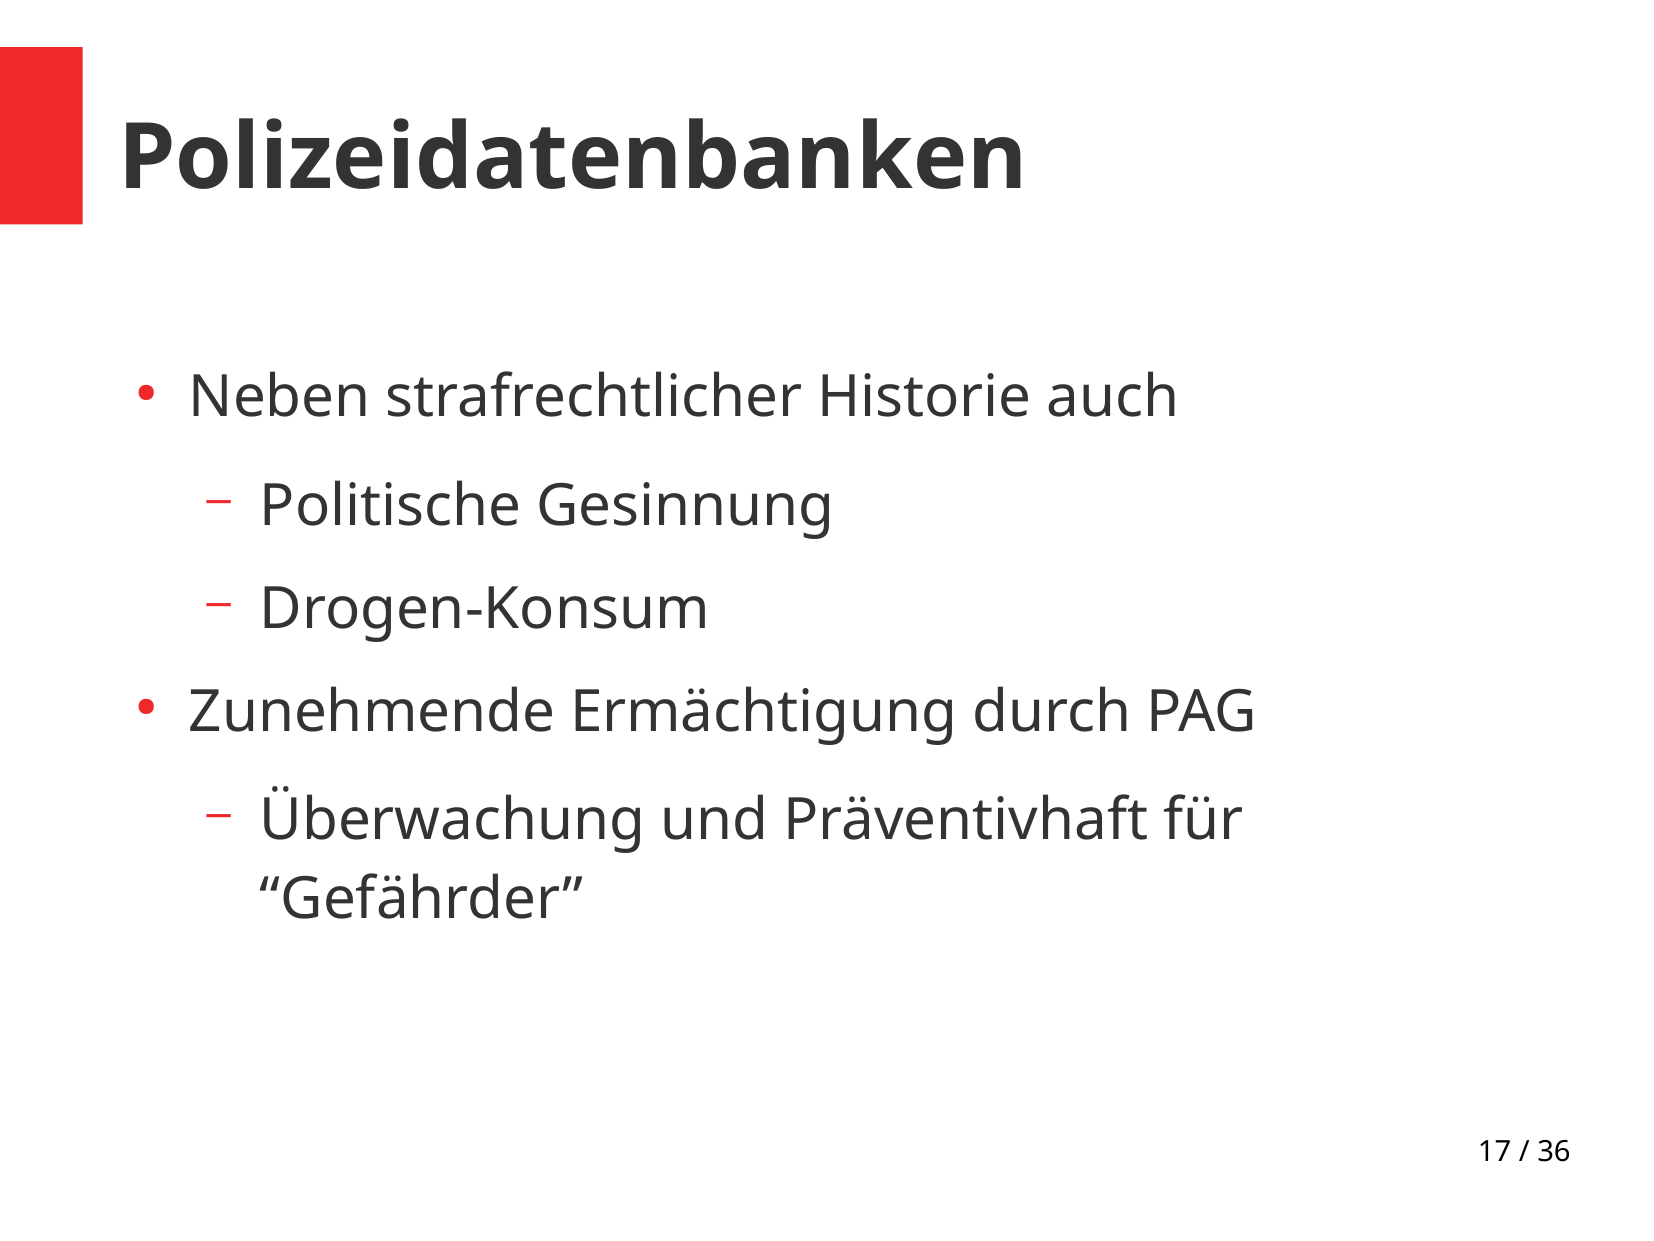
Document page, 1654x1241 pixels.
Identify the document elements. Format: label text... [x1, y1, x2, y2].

title Polizeidatenbanken [118, 49, 1571, 257]
list Neben strafrechtlicher Historie auch Politische Gesinnung Drogen-Konsum Zunehmende Ermächtigung durch PAG Überwachung und Präventivhaft für “Gefährder” [118, 354, 1536, 1074]
